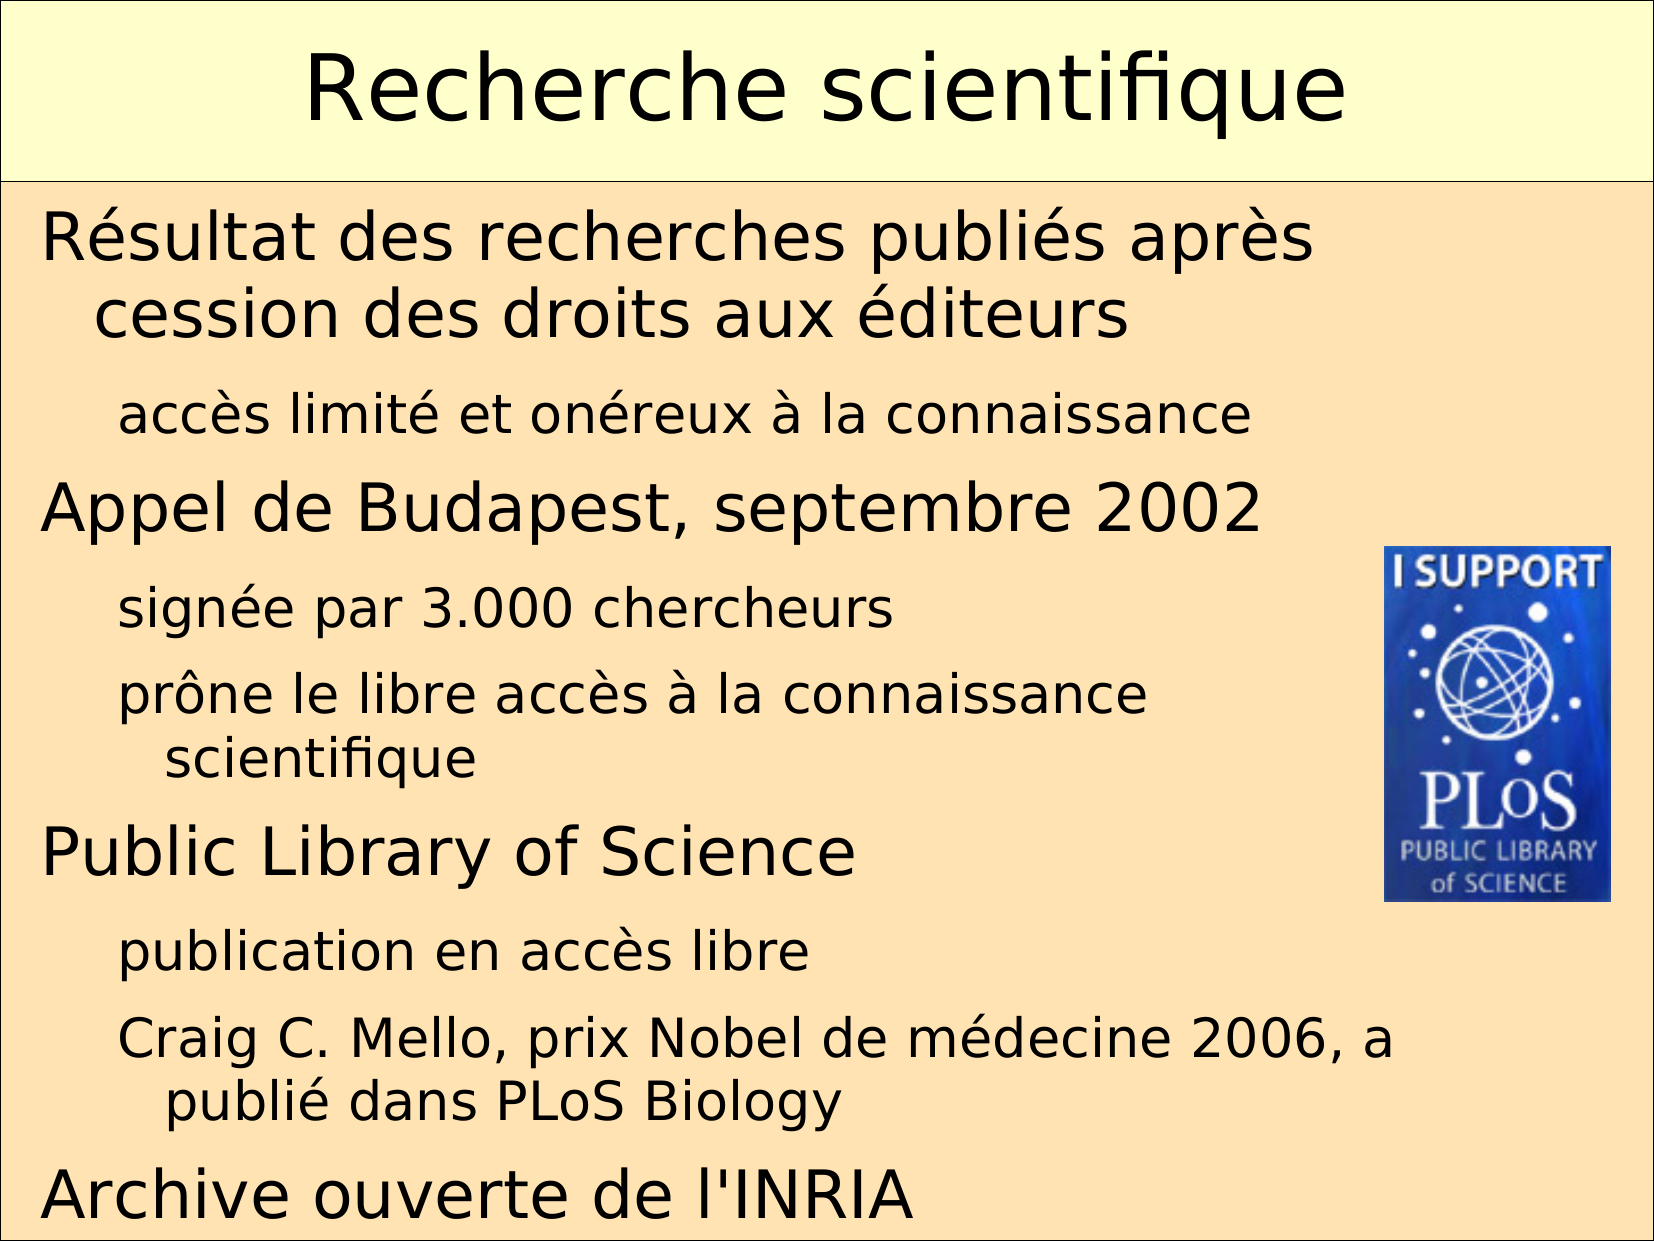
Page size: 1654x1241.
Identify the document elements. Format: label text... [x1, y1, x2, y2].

title Recherche scientifique [0, 0, 1654, 177]
list Résultat des recherches publiés après cession des droits aux éditeurs accès limité et onéreux à la connaissance Appel de Budapest, septembre 2002 signée par 3.000 chercheurs prône le libre accès à la connaissance scientifique Public Library of Science publication en accès libre Craig C. Mello, prix Nobel de médecine 2006, a publié dans PLoS Biology Archive ouverte de l'INRIA [22, 198, 1463, 1235]
picture [1384, 546, 1611, 902]
